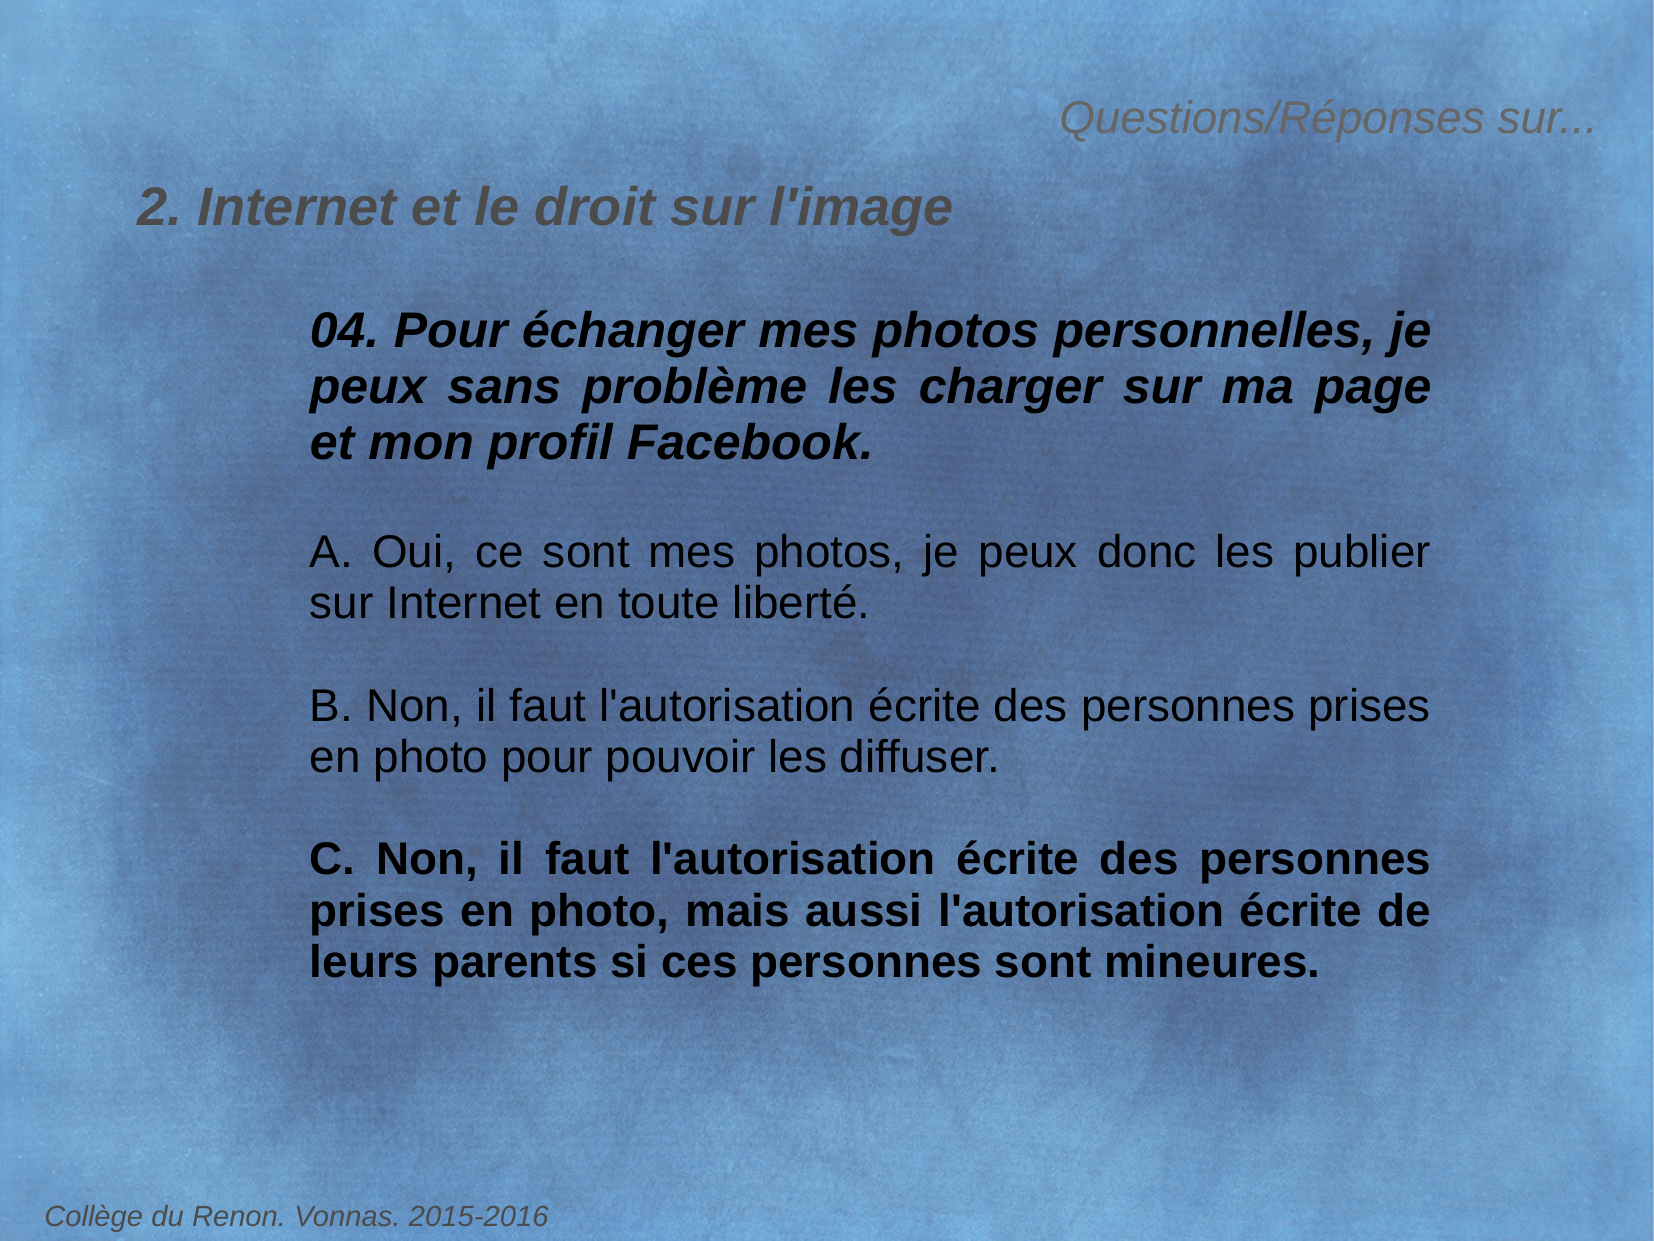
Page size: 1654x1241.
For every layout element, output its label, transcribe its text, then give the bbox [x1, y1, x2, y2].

text_box 04. Pour échanger mes photos personnelles, je peux sans problème les charger sur ma page et mon profil Facebook. A. Oui, ce sont mes photos, je peux donc les publier sur Internet en toute liberté. B. Non, il faut l'autorisation écrite des personnes prises en photo pour pouvoir les diffuser. C. Non, il faut l'autorisation écrite des personnes prises en photo, mais aussi l'autorisation écrite de leurs parents si ces personnes sont mineures. [295, 295, 1447, 1152]
title 2. Internet et le droit sur l'image [59, 147, 1034, 266]
title Questions/Réponses sur... [1003, 59, 1654, 178]
picture [0, 0, 1654, 1241]
text_box Collège du Renon. Vonnas. 2015-2016 [29, 1192, 858, 1241]
